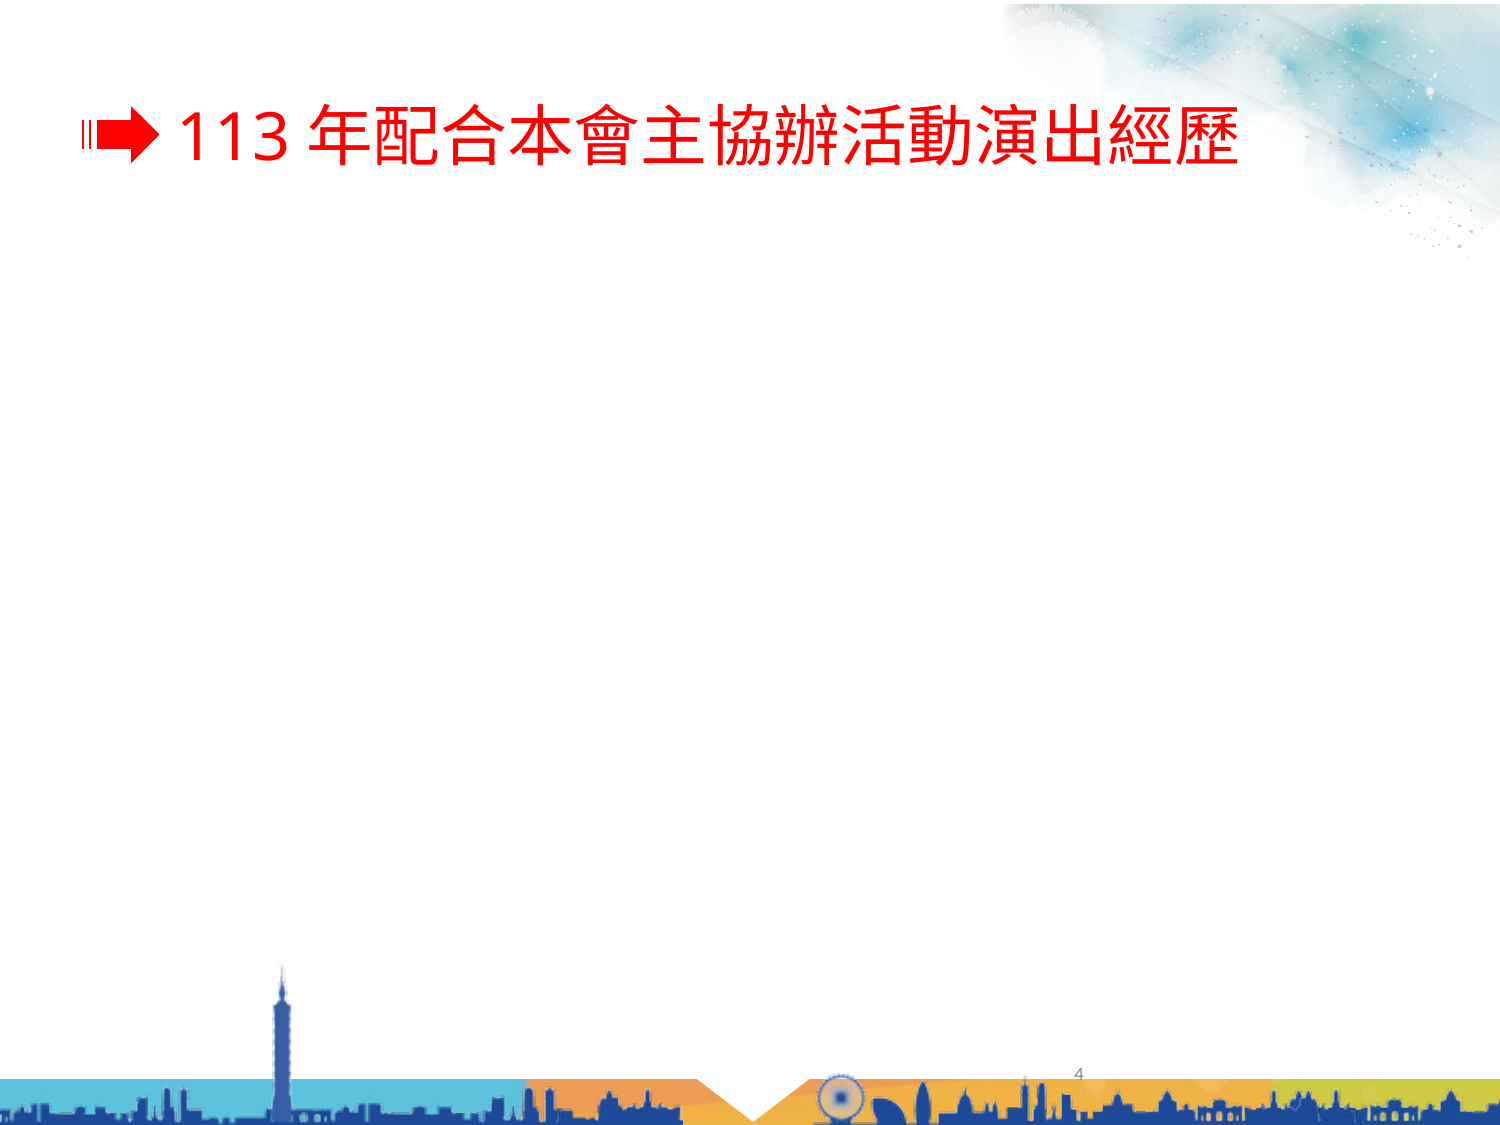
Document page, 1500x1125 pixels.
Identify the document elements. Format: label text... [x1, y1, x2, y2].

text_box [80, 118, 85, 151]
text_box [95, 103, 162, 167]
text_box [88, 118, 93, 151]
text_box 113年配合本會主協辦活動演出經歷 [161, 86, 1445, 181]
text_box [1059, 1042, 1397, 1103]
